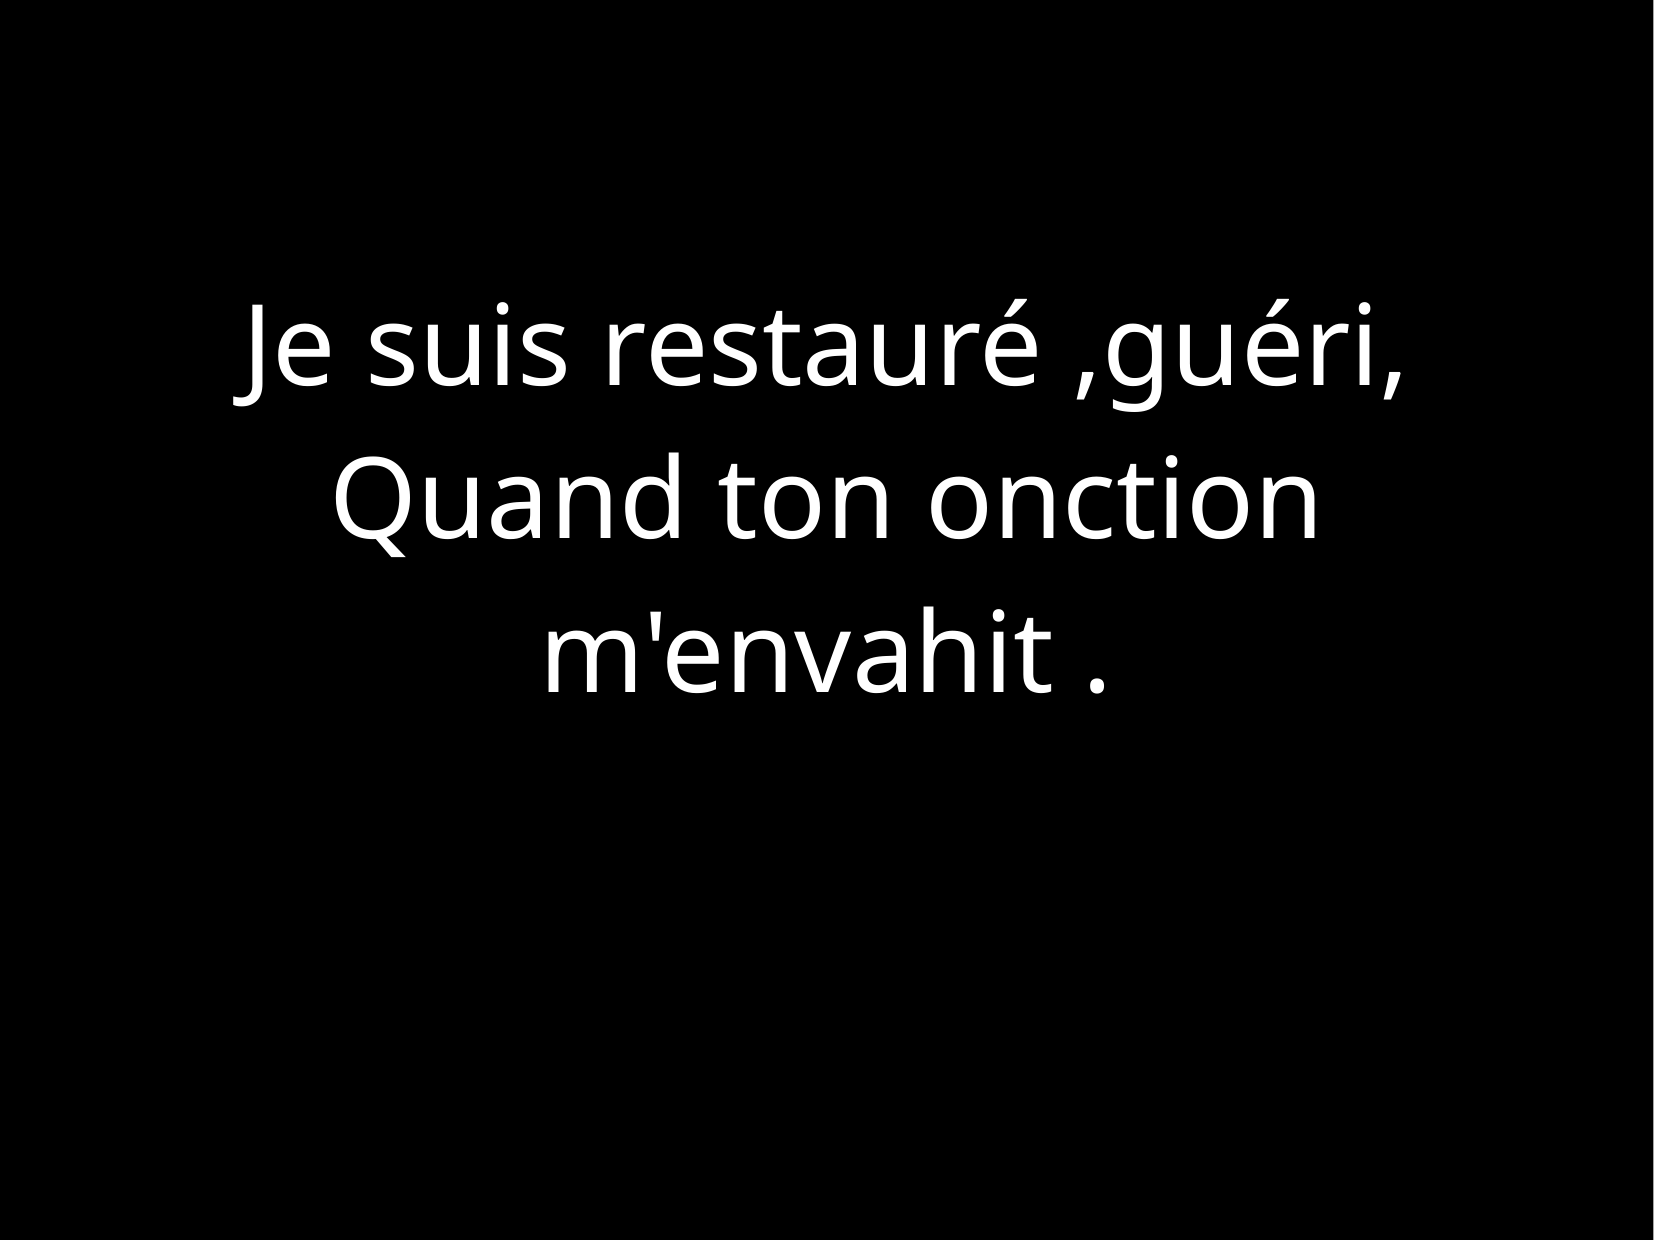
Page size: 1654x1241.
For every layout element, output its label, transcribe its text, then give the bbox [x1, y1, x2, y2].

subtitle Je suis restauré ,guéri, Quand ton onction m'envahit . [82, 35, 1571, 1109]
